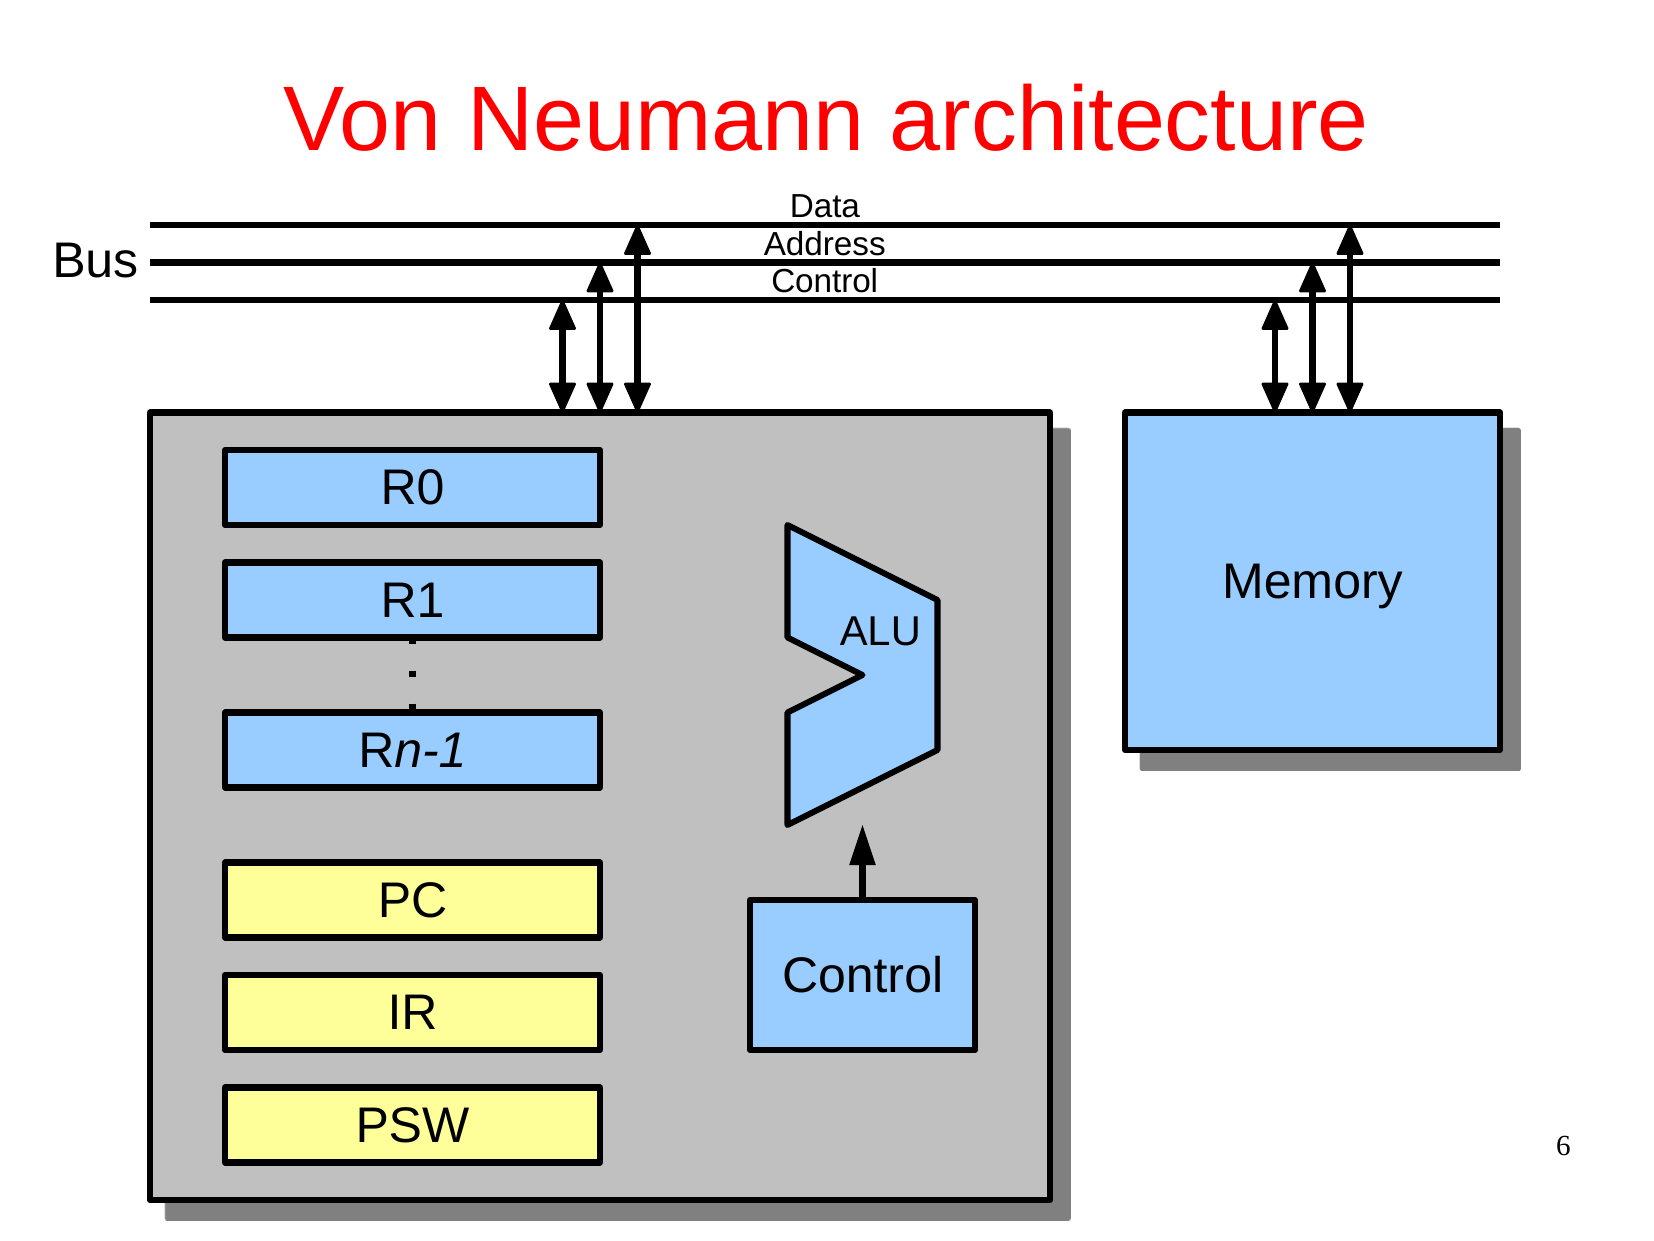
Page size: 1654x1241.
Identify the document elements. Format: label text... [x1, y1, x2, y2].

text_box Bus [37, 225, 154, 297]
text_box IR [225, 975, 601, 1051]
title Von Neumann architecture [82, 49, 1571, 188]
text_box PSW [225, 1087, 601, 1163]
text_box Rn-1 [225, 712, 601, 788]
text_box PC [225, 862, 601, 938]
text_box [150, 412, 1051, 1201]
text_box Memory [1125, 412, 1501, 751]
text_box ALU [825, 600, 953, 672]
text_box R1 [225, 562, 601, 638]
text_box Control [750, 900, 976, 1051]
text_box R0 [225, 450, 601, 526]
